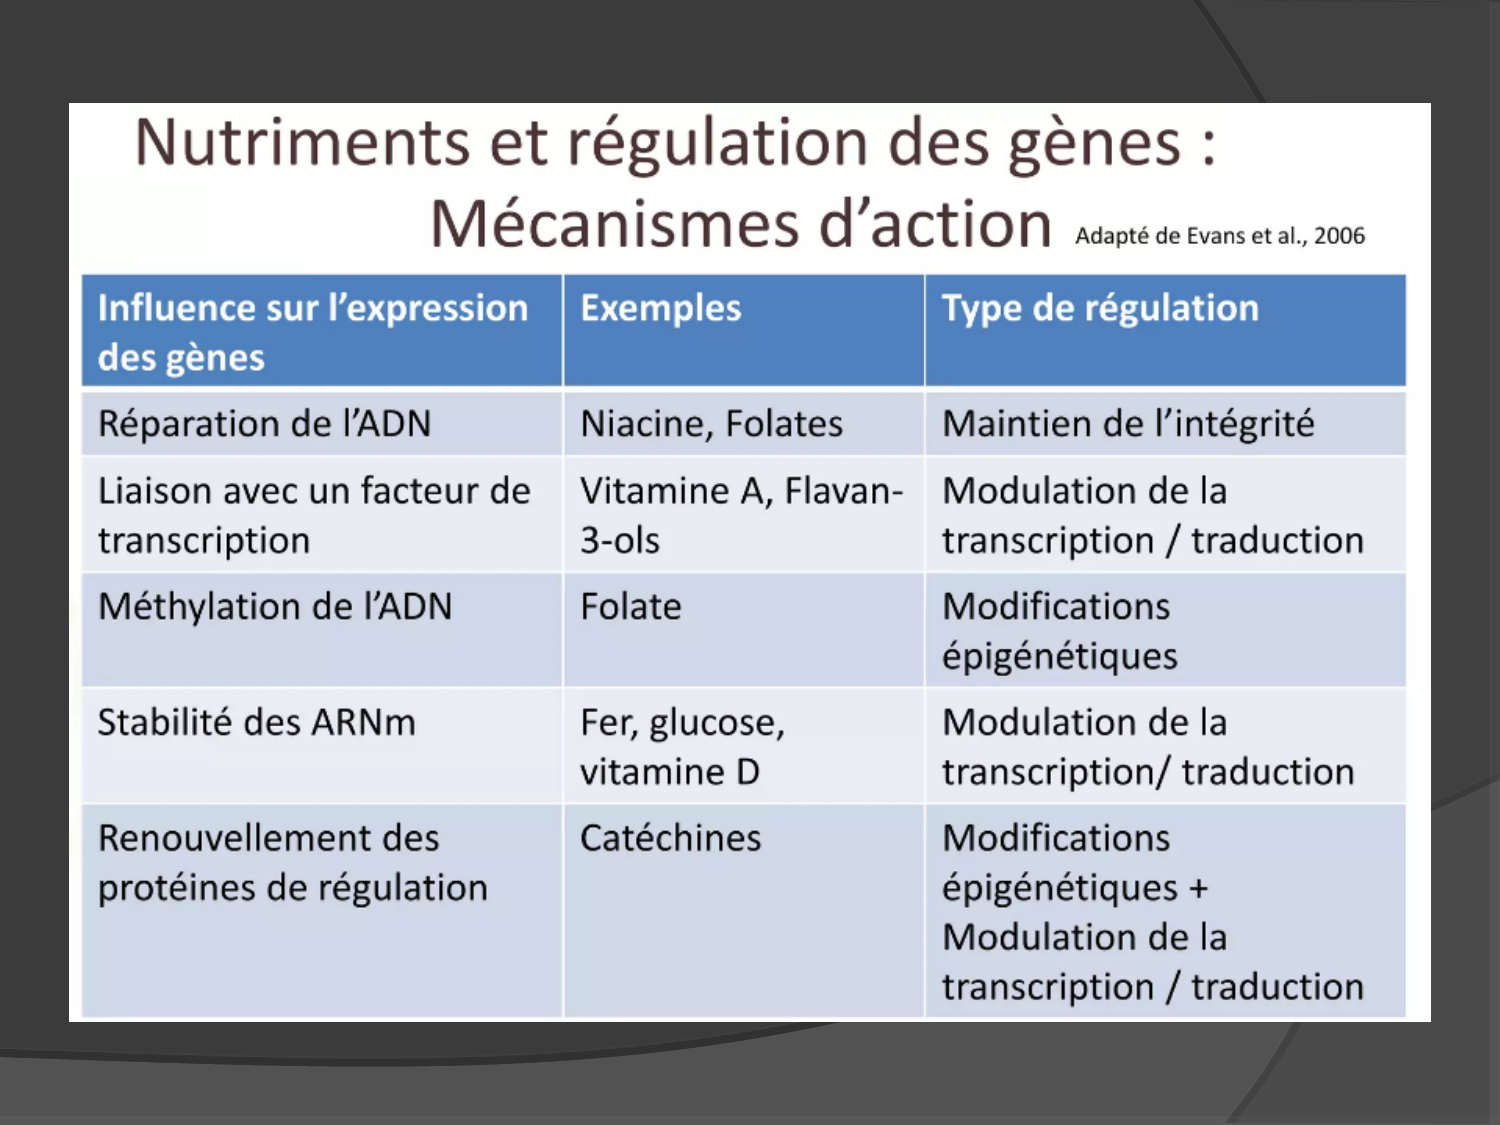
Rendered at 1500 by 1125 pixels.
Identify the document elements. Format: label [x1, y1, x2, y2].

picture [69, 103, 1431, 1022]
